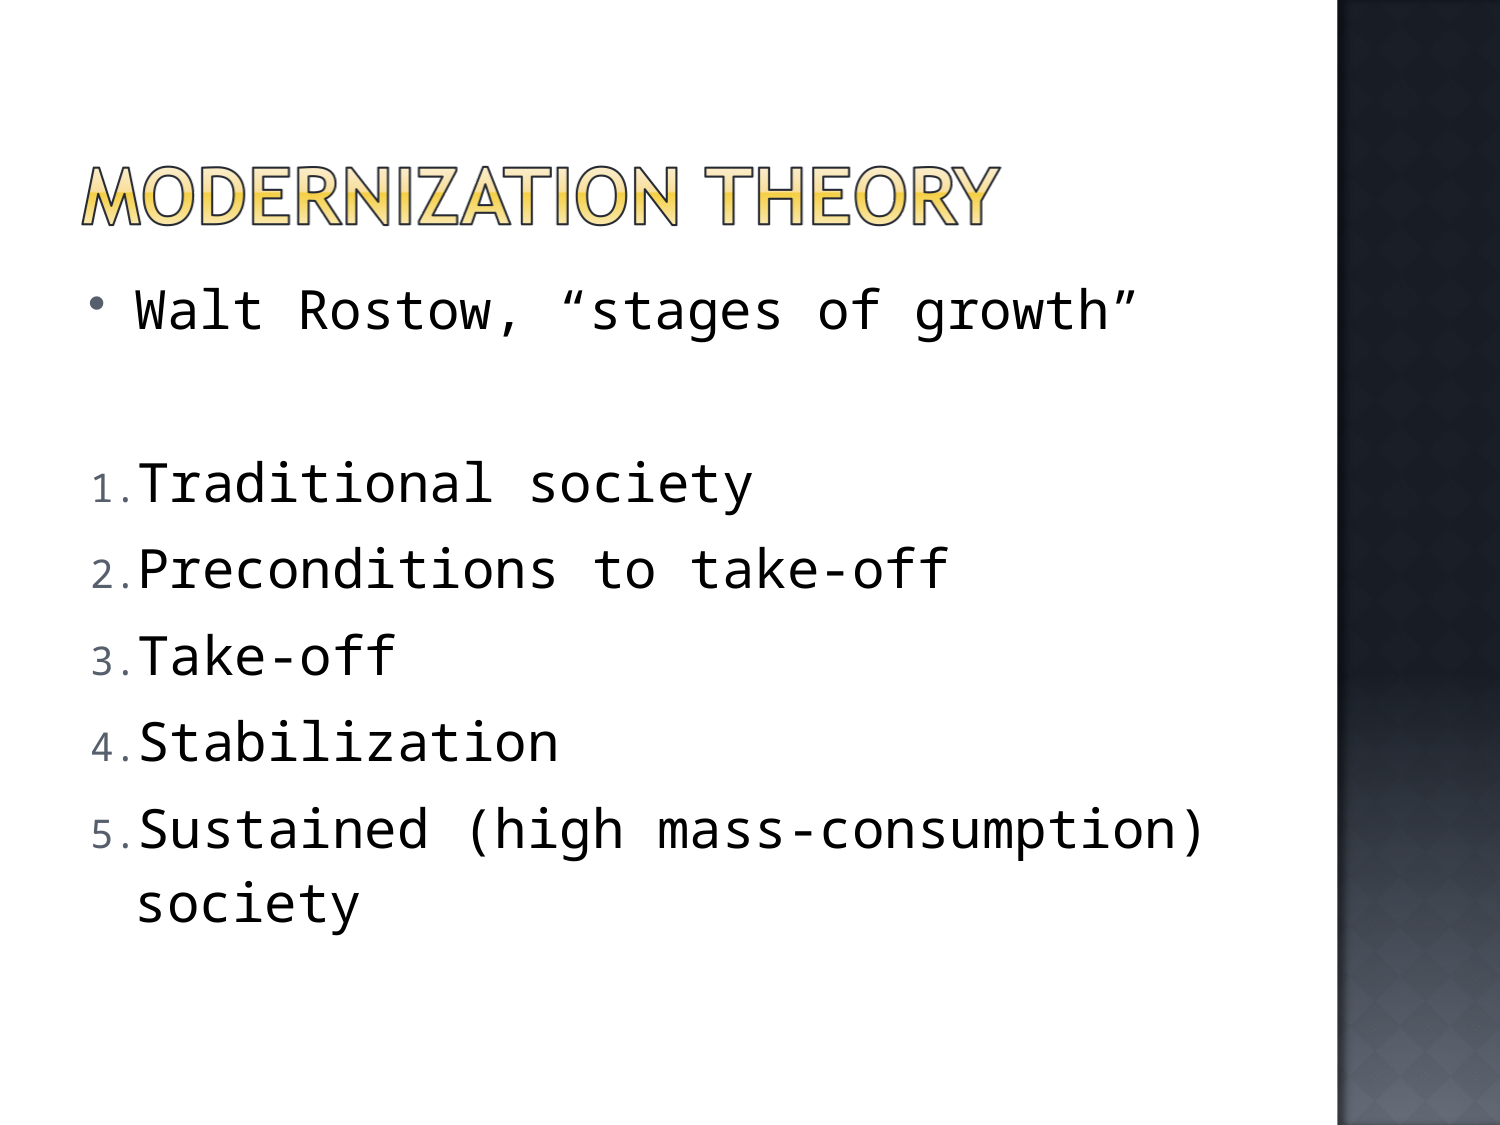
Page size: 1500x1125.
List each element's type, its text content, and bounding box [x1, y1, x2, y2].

picture [1337, 0, 1500, 1125]
list Walt Rostow, “stages of growth” Traditional society Preconditions to take-off Take-off Stabilization Sustained (high mass-consumption) society [75, 263, 1263, 1060]
text_box [73, 52, 1264, 242]
